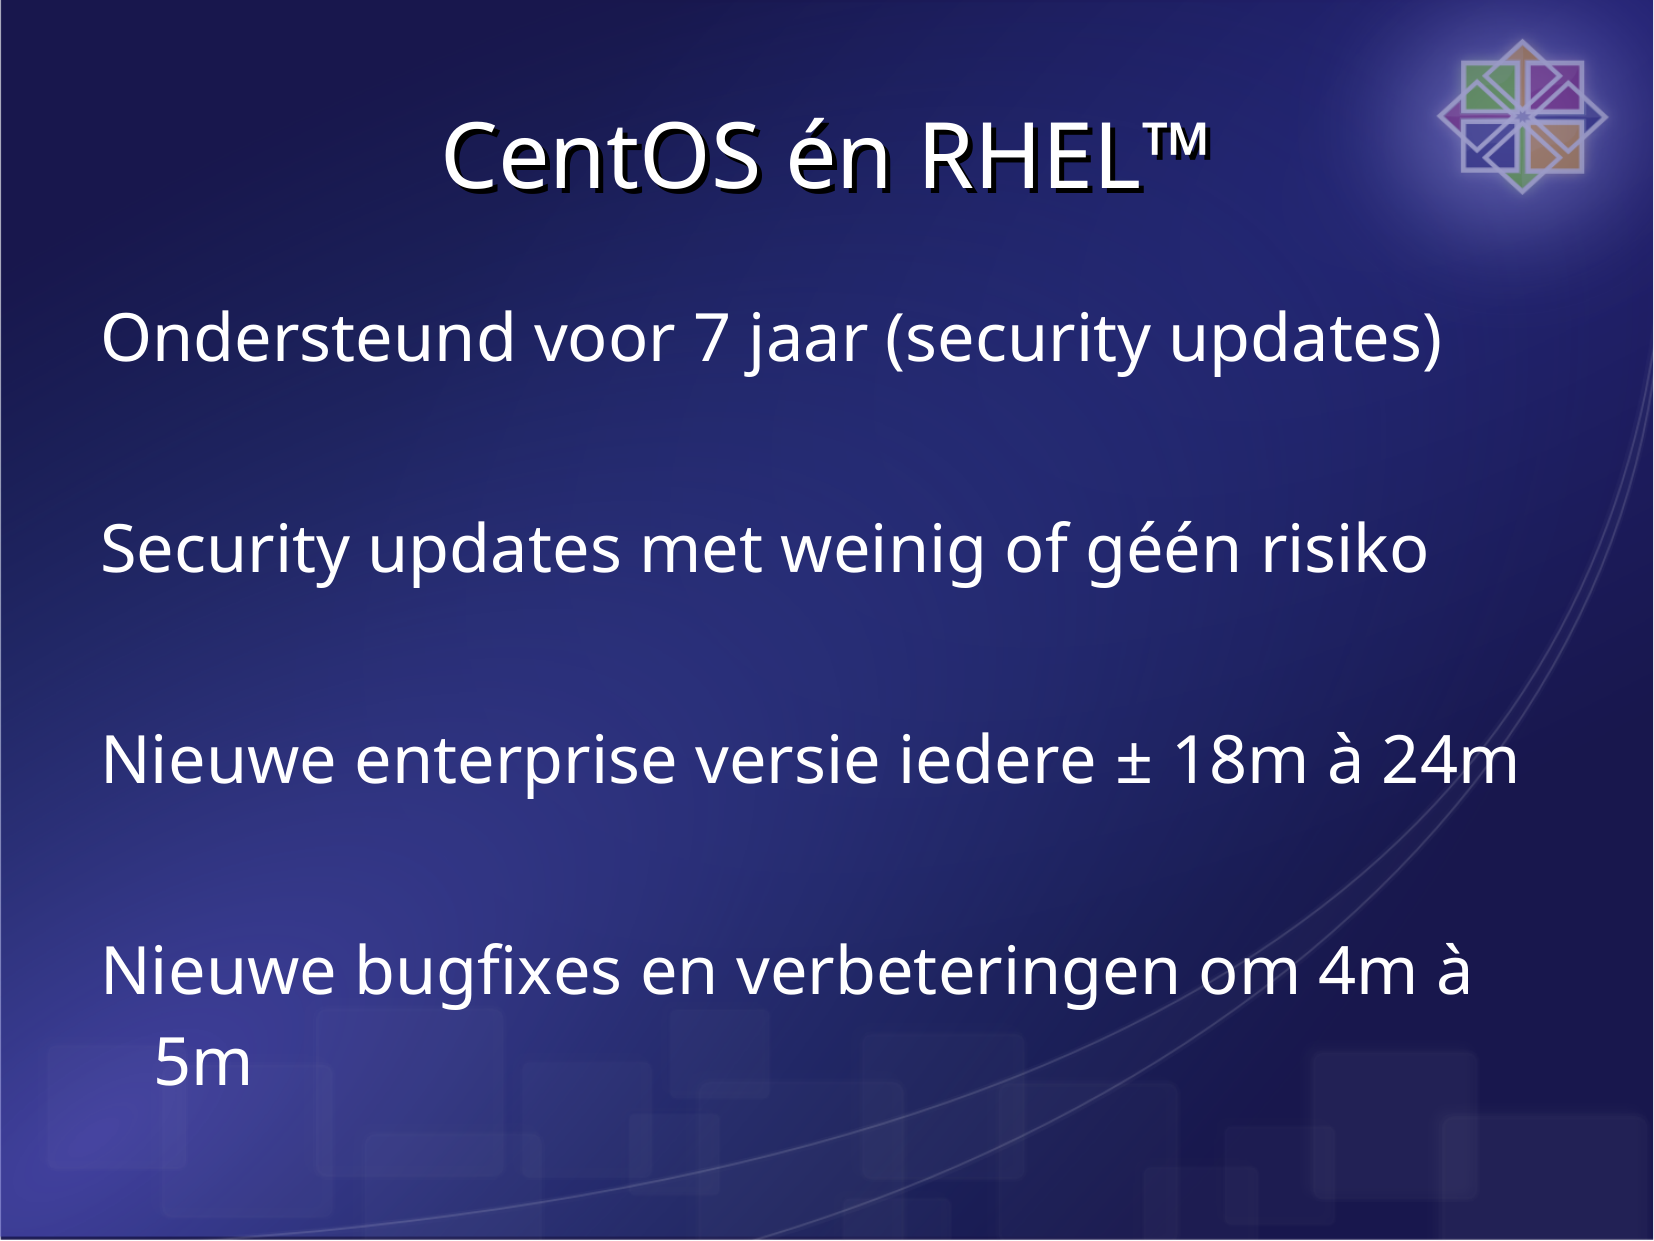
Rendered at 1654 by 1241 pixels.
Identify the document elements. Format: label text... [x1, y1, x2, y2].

title CentOS én RHEL™ [82, 56, 1571, 250]
list Ondersteund voor 7 jaar (security updates) Security updates met weinig of géén risiko Nieuwe enterprise versie iedere ± 18m à 24m Nieuwe bugfixes en verbeteringen om 4m à 5m [82, 290, 1571, 1095]
picture [0, 0, 1654, 1241]
